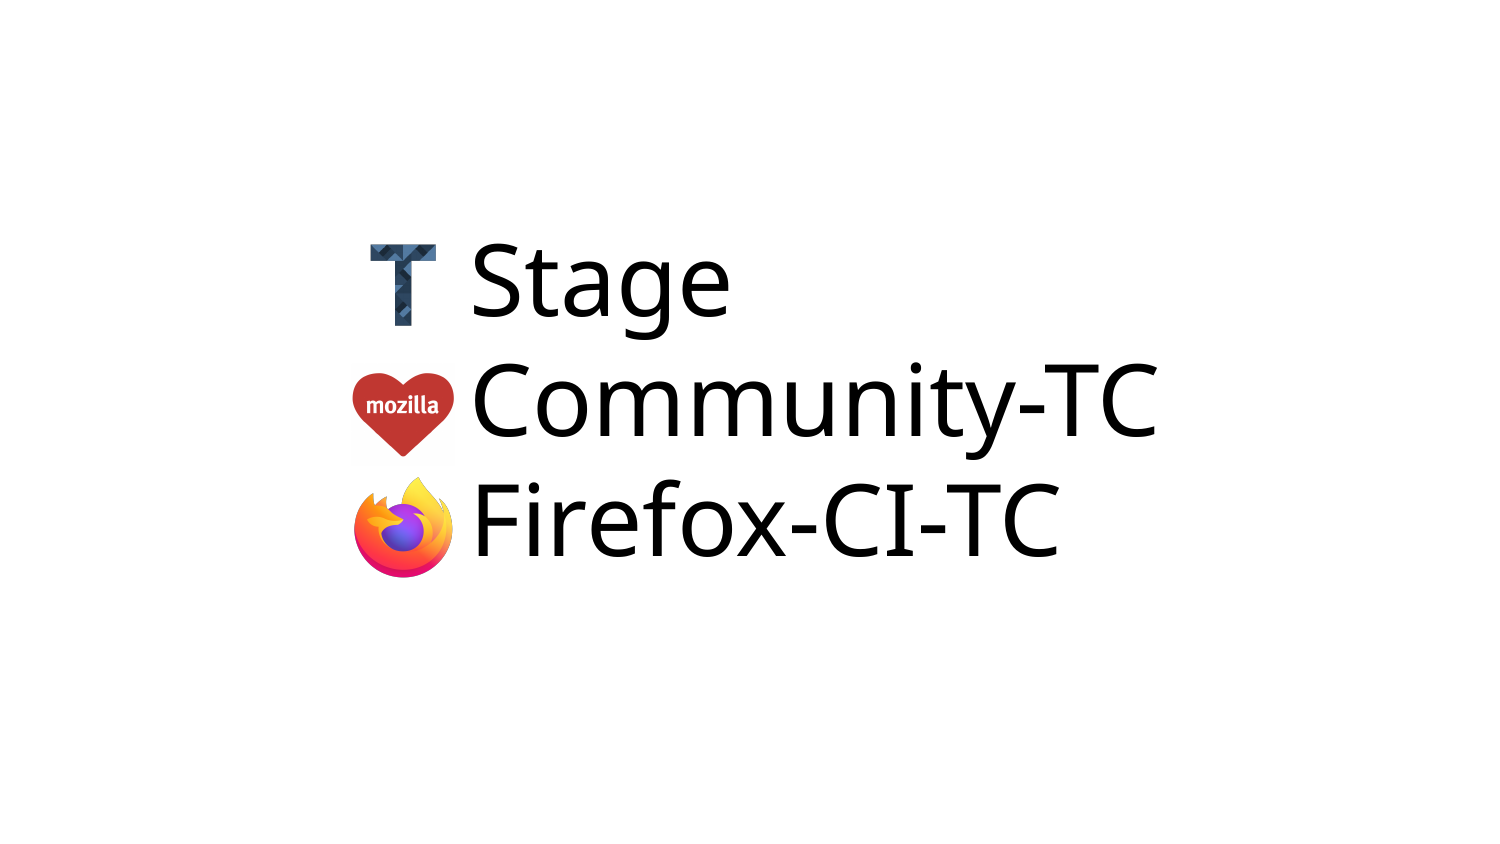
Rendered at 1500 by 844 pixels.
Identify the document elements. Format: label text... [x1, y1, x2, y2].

title Stage Community-TC Firefox-CI-TC [454, 327, 1299, 466]
picture [348, 477, 458, 580]
picture [351, 233, 455, 337]
picture [351, 363, 455, 466]
